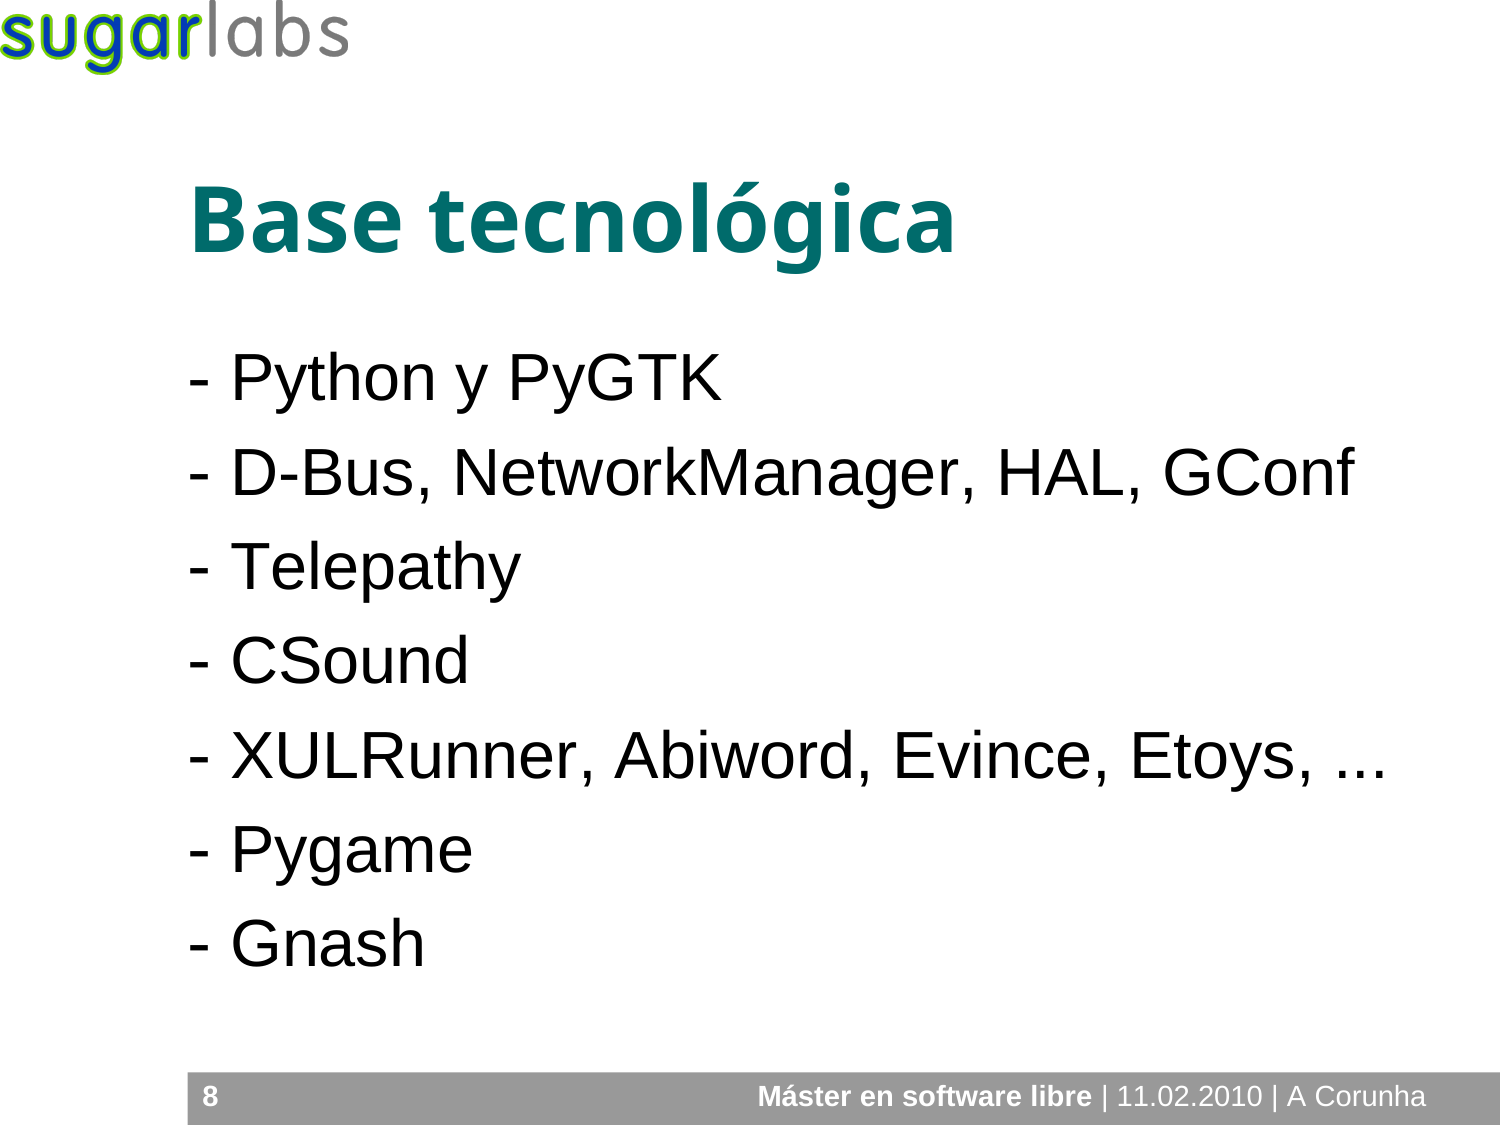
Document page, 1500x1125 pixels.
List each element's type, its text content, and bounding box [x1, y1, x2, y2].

title Base tecnológica [187, 82, 1500, 331]
picture [0, 0, 348, 75]
list Python y PyGTK D-Bus, NetworkManager, HAL, GConf Telepathy CSound XULRunner, Abiword, Evince, Etoys, ... Pygame Gnash [187, 337, 1425, 1027]
